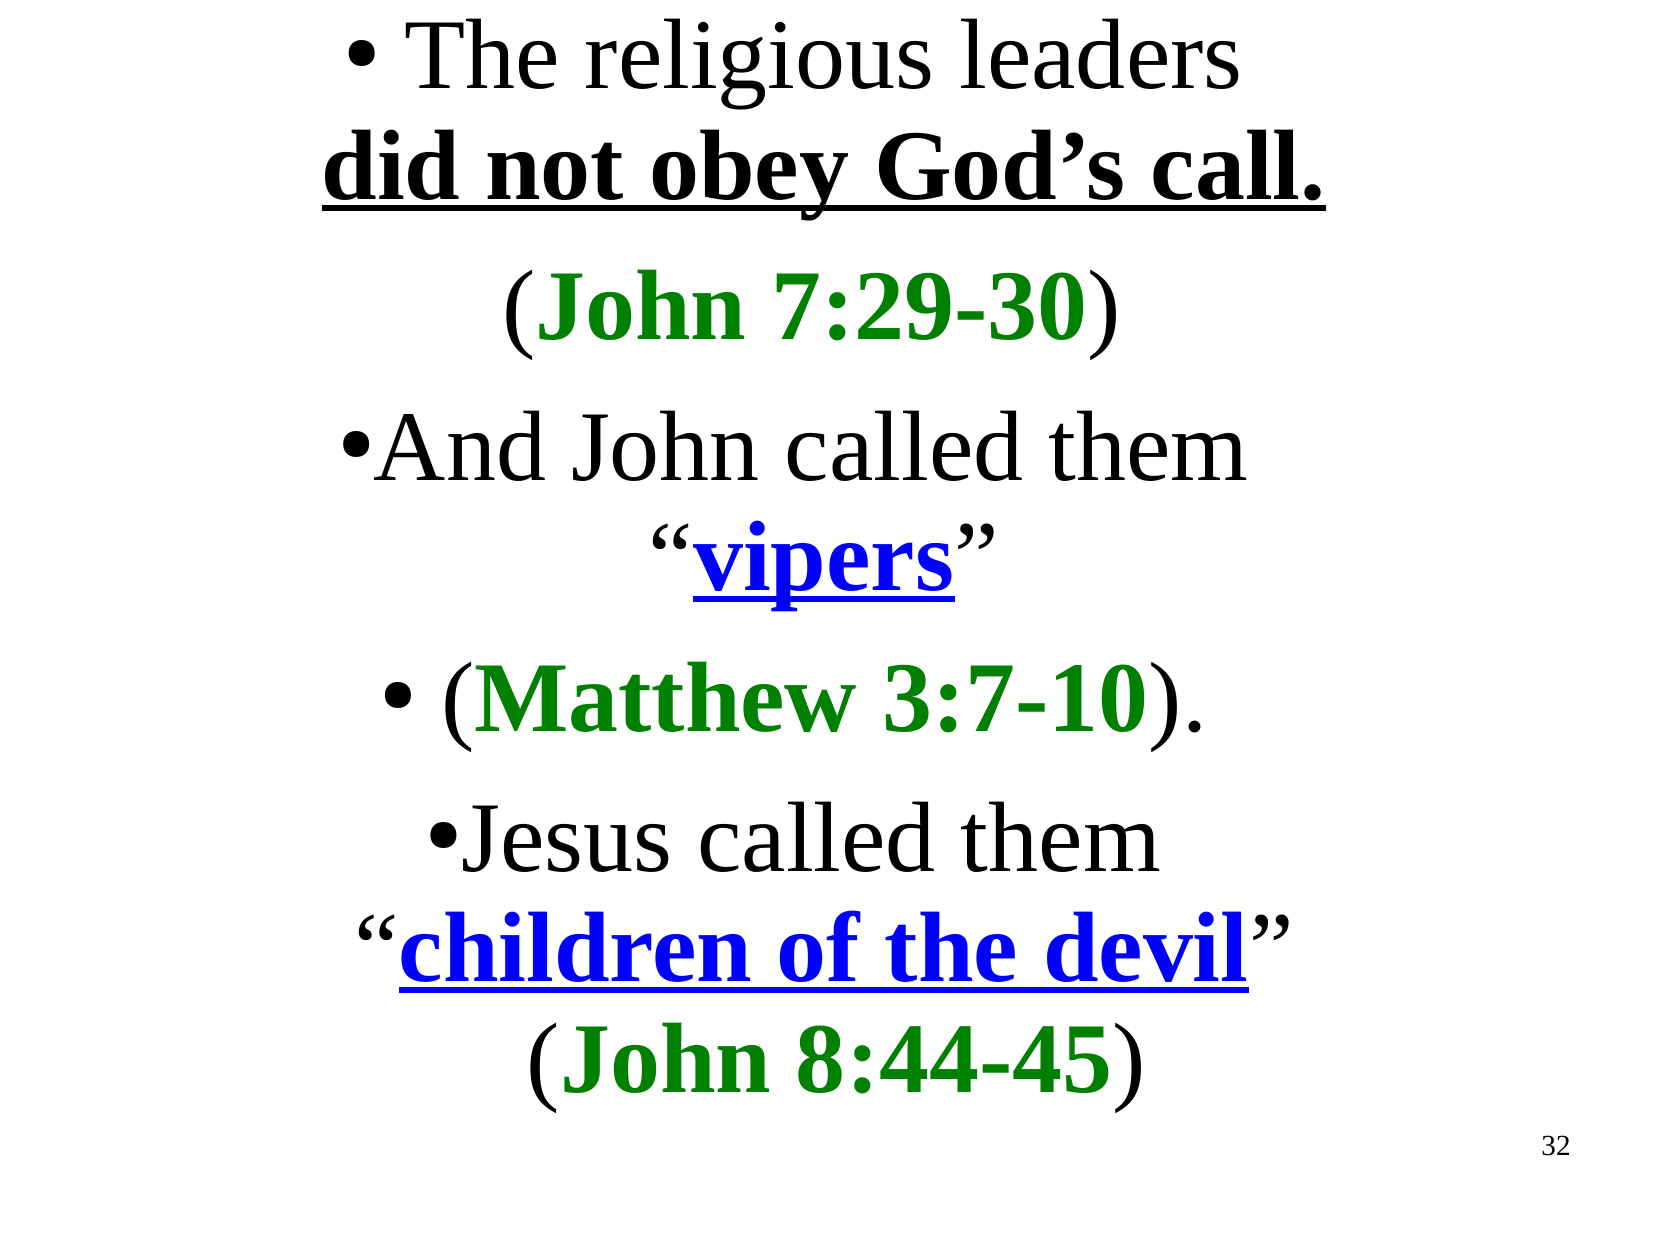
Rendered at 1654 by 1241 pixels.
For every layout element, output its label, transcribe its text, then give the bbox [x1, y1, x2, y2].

list The religious leaders did not obey God’s call. (John 7:29-30) And John called them “vipers” (Matthew 3:7-10). Jesus called them “children of the devil” (John 8:44-45) [0, 0, 1613, 1201]
